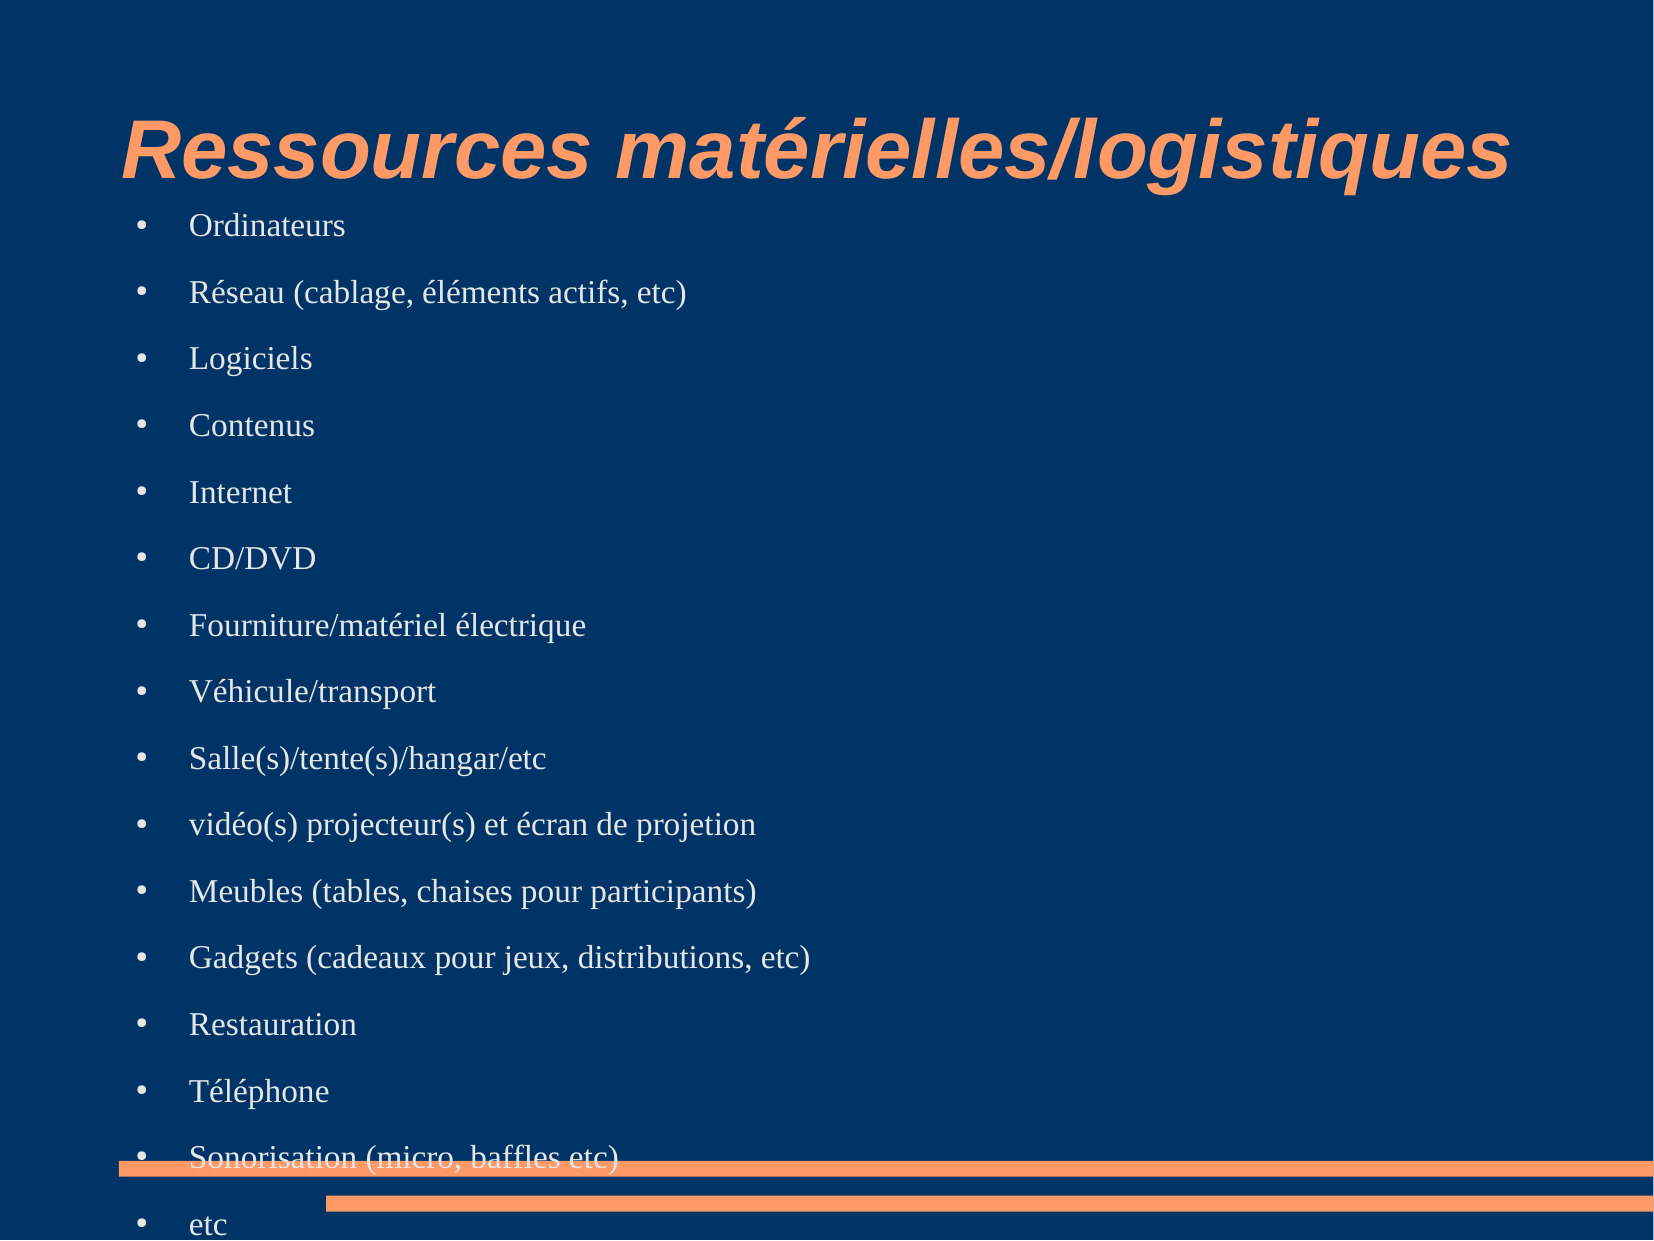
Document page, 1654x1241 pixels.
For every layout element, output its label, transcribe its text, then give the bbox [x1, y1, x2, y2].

title Ressources matérielles/logistiques [121, 53, 1534, 207]
list Ordinateurs Réseau (cablage, éléments actifs, etc) Logiciels Contenus Internet CD/DVD Fourniture/matériel électrique Véhicule/transport Salle(s)/tente(s)/hangar/etc vidéo(s) projecteur(s) et écran de projetion Meubles (tables, chaises pour participants) Gadgets (cadeaux pour jeux, distributions, etc) Restauration Téléphone Sonorisation (micro, baffles etc) etc [118, 207, 1558, 1241]
